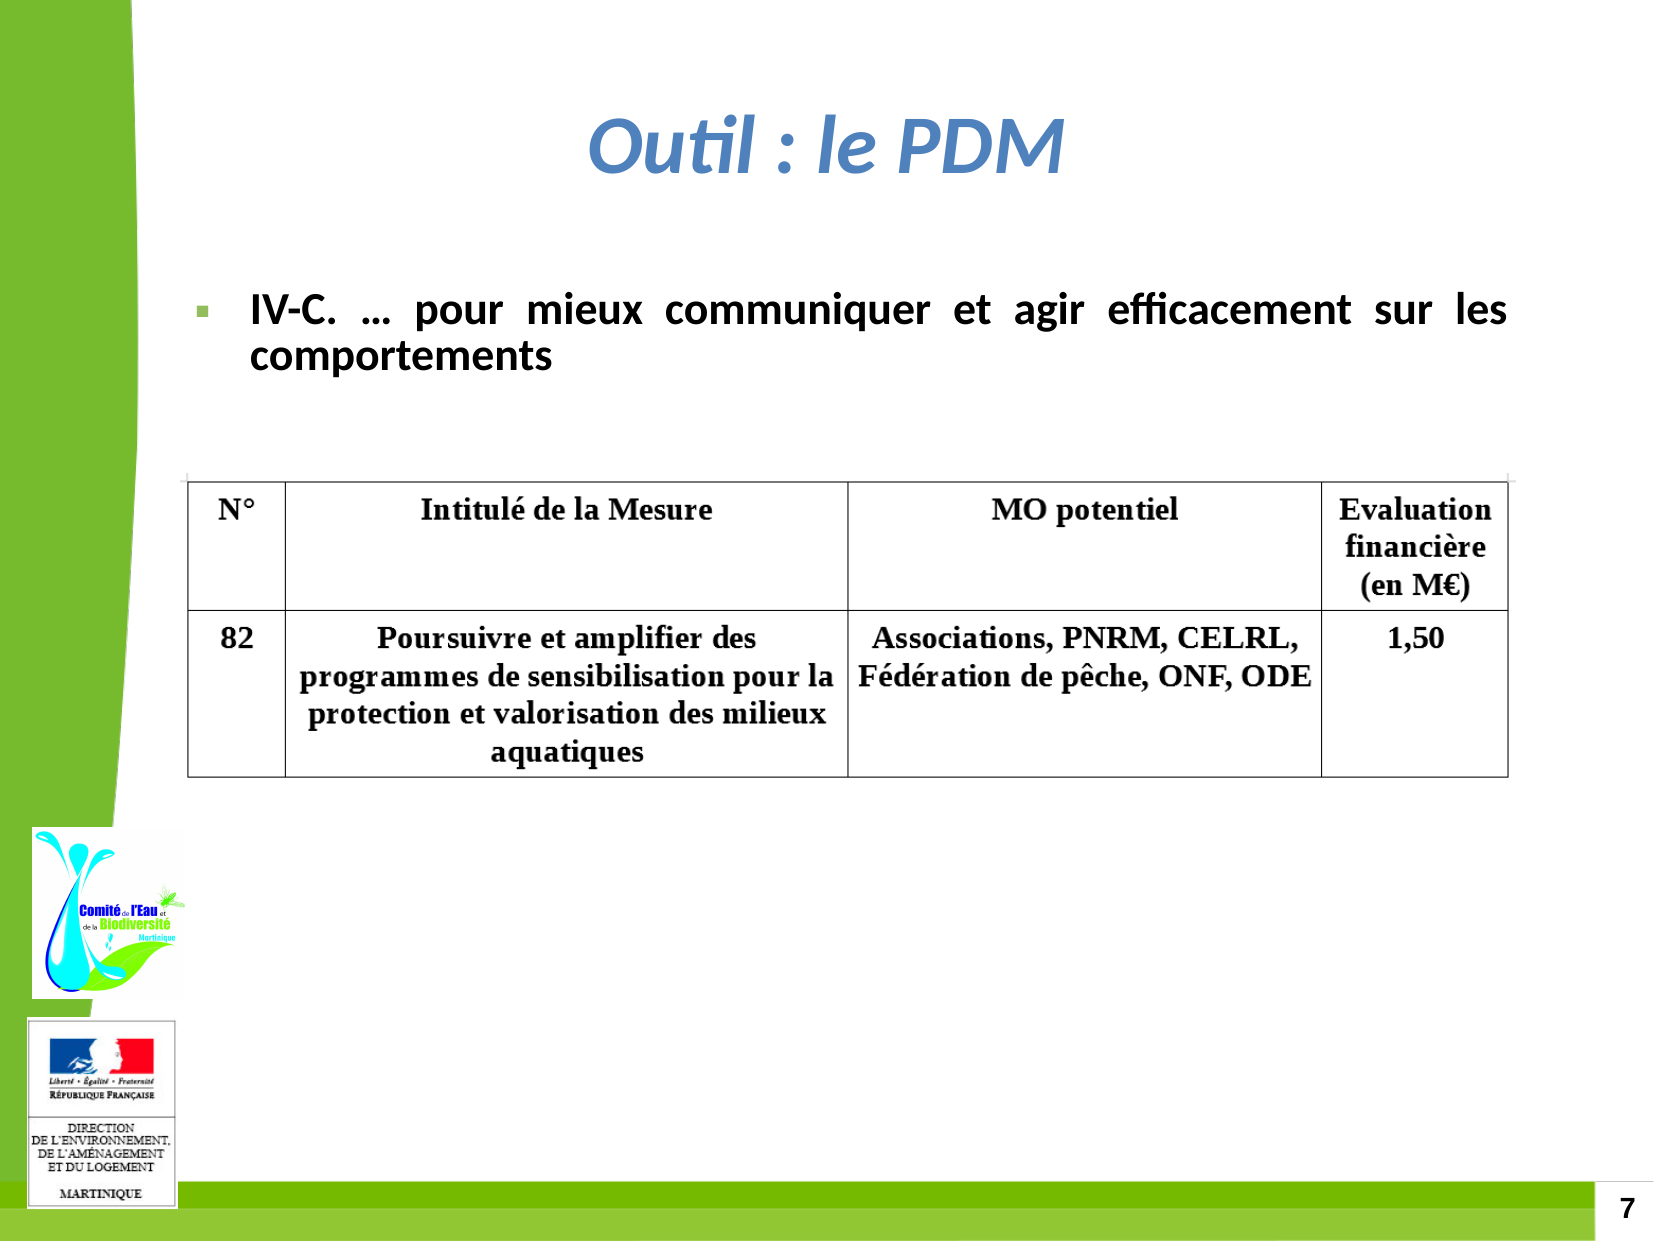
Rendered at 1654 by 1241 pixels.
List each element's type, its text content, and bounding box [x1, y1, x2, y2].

title Outil : le PDM [82, 49, 1571, 257]
picture [0, 0, 1654, 1241]
list IV-C. … pour mieux communiquer et agir efficacement sur les comportements [179, 290, 1509, 1015]
